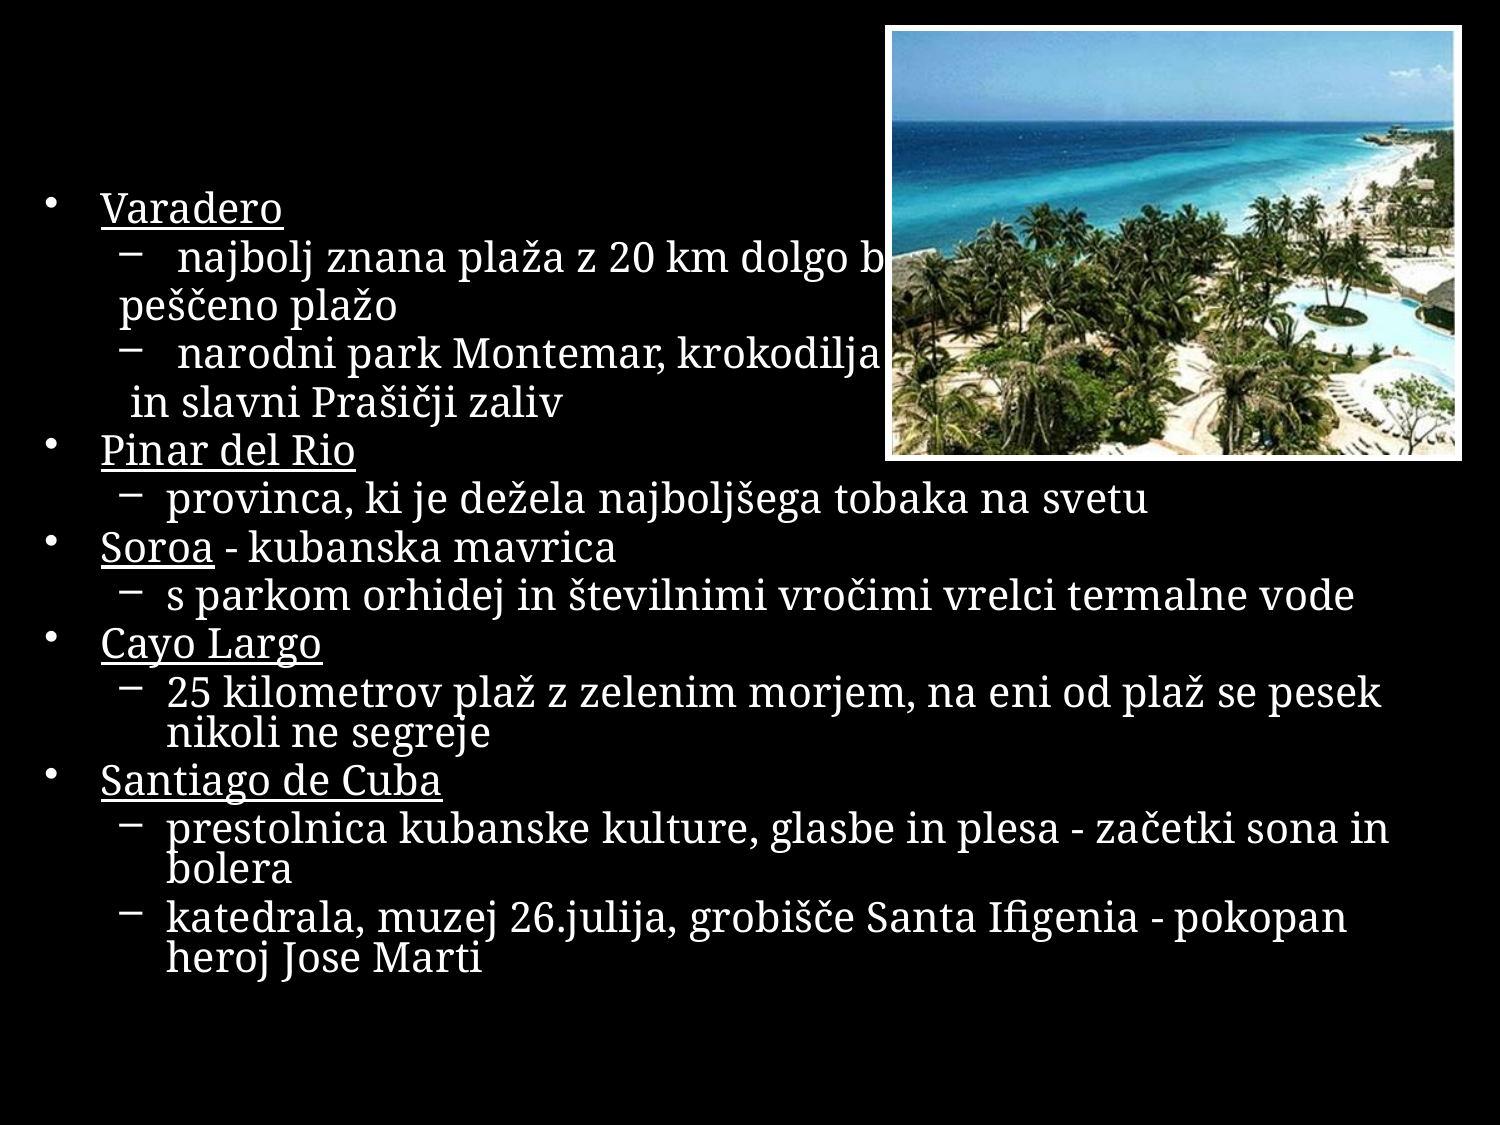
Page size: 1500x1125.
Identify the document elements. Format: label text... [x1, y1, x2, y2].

picture [891, 31, 1456, 455]
list Varadero najbolj znana plaža z 20 km dolgo belo peščeno plažo narodni park Montemar, krokodilja farma in slavni Prašičji zaliv Pinar del Rio provinca, ki je dežela najboljšega tobaka na svetu Soroa - kubanska mavrica s parkom orhidej in številnimi vročimi vrelci termalne vode Cayo Largo 25 kilometrov plaž z zelenim morjem, na eni od plaž se pesek nikoli ne segreje Santiago de Cuba prestolnica kubanske kulture, glasbe in plesa - začetki sona in bolera katedrala, muzej 26.julija, grobišče Santa Ifigenia - pokopan heroj Jose Marti [29, 184, 1471, 1125]
